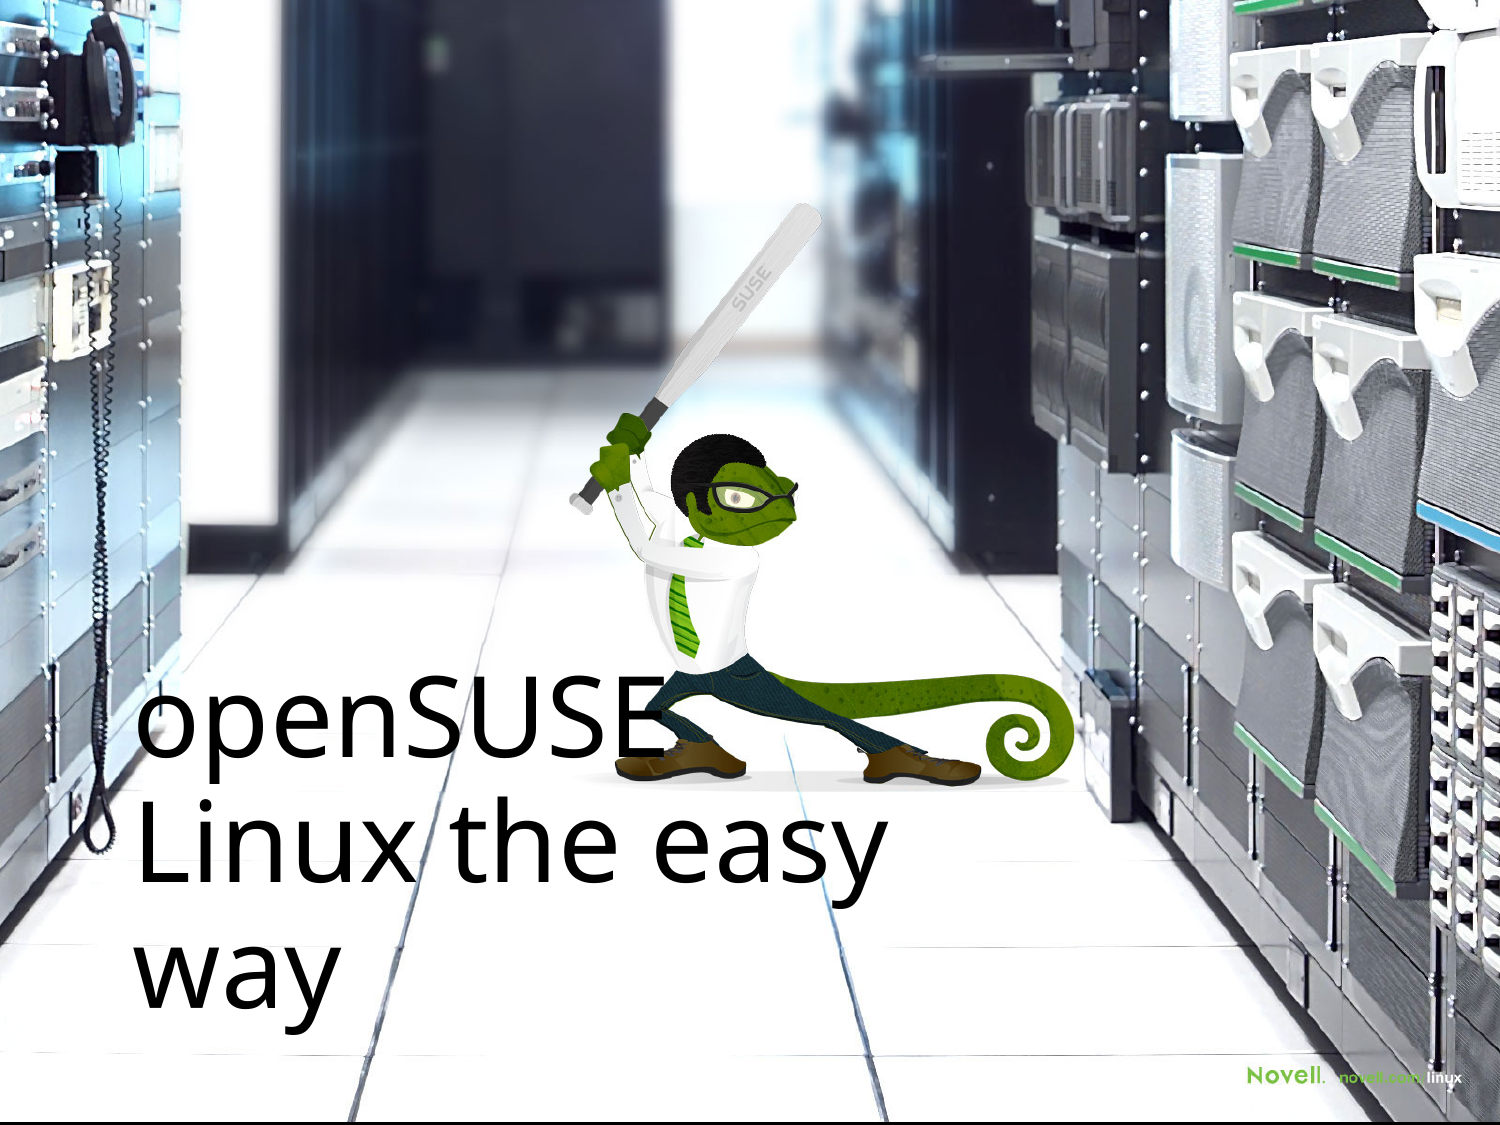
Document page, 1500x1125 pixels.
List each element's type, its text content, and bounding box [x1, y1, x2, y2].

title openSUSE Linux the easy way [118, 747, 1063, 1034]
picture [0, 0, 1500, 1123]
